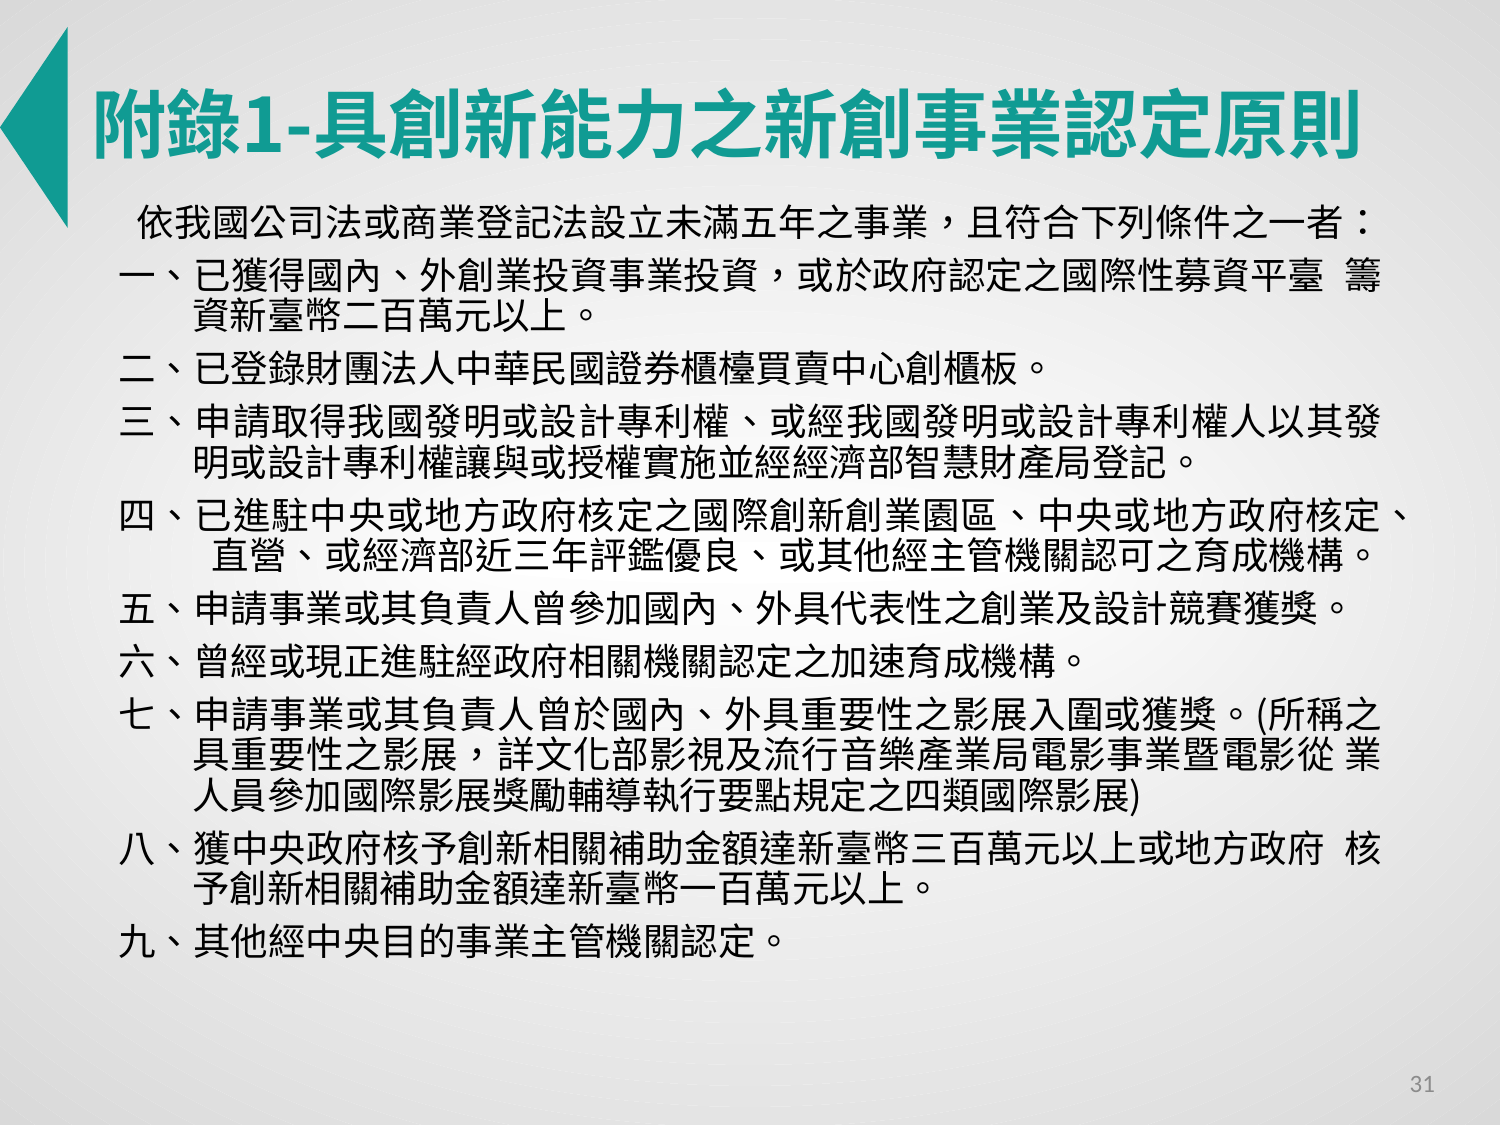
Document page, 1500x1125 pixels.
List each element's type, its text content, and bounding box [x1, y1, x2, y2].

title 附錄1-具創新能力之新創事業認定原則 [76, 26, 1500, 230]
slide_number <編號> [1112, 1052, 1450, 1113]
list 依我國公司法或商業登記法設立未滿五年之事業，且符合下列條件之一者： 一、已獲得國內、外創業投資事業投資，或於政府認定之國際性募資平臺 籌資新臺幣二百萬元以上。 二、已登錄財團法人中華民國證券櫃檯買賣中心創櫃板。 三、申請取得我國發明或設計專利權、或經我國發明或設計專利權人以其發 明或設計專利權讓與或授權實施並經經濟部智慧財產局登記。 四、已進駐中央或地方政府核定之國際創新創業園區、中央或地方政府核定、 直營、或經濟部近三年評鑑優良、或其他經主管機關認可之育成機構。 五、申請事業或其負責人曾參加國內、外具代表性之創業及設計競賽獲獎。 六、曾經或現正進駐經政府相關機關認定之加速育成機構。 七、申請事業或其負責人曾於國內、外具重要性之影展入圍或獲獎。(所稱之具重要性之影展，詳文化部影視及流行音樂產業局電影事業暨電影從 業人員參加國際影展獎勵輔導執行要點規定之四類國際影展) 八、獲中央政府核予創新相關補助金額達新臺幣三百萬元以上或地方政府 核予創新相關補助金額達新臺幣一百萬元以上。 九、其他經中央目的事業主管機關認定。 [103, 196, 1397, 1017]
